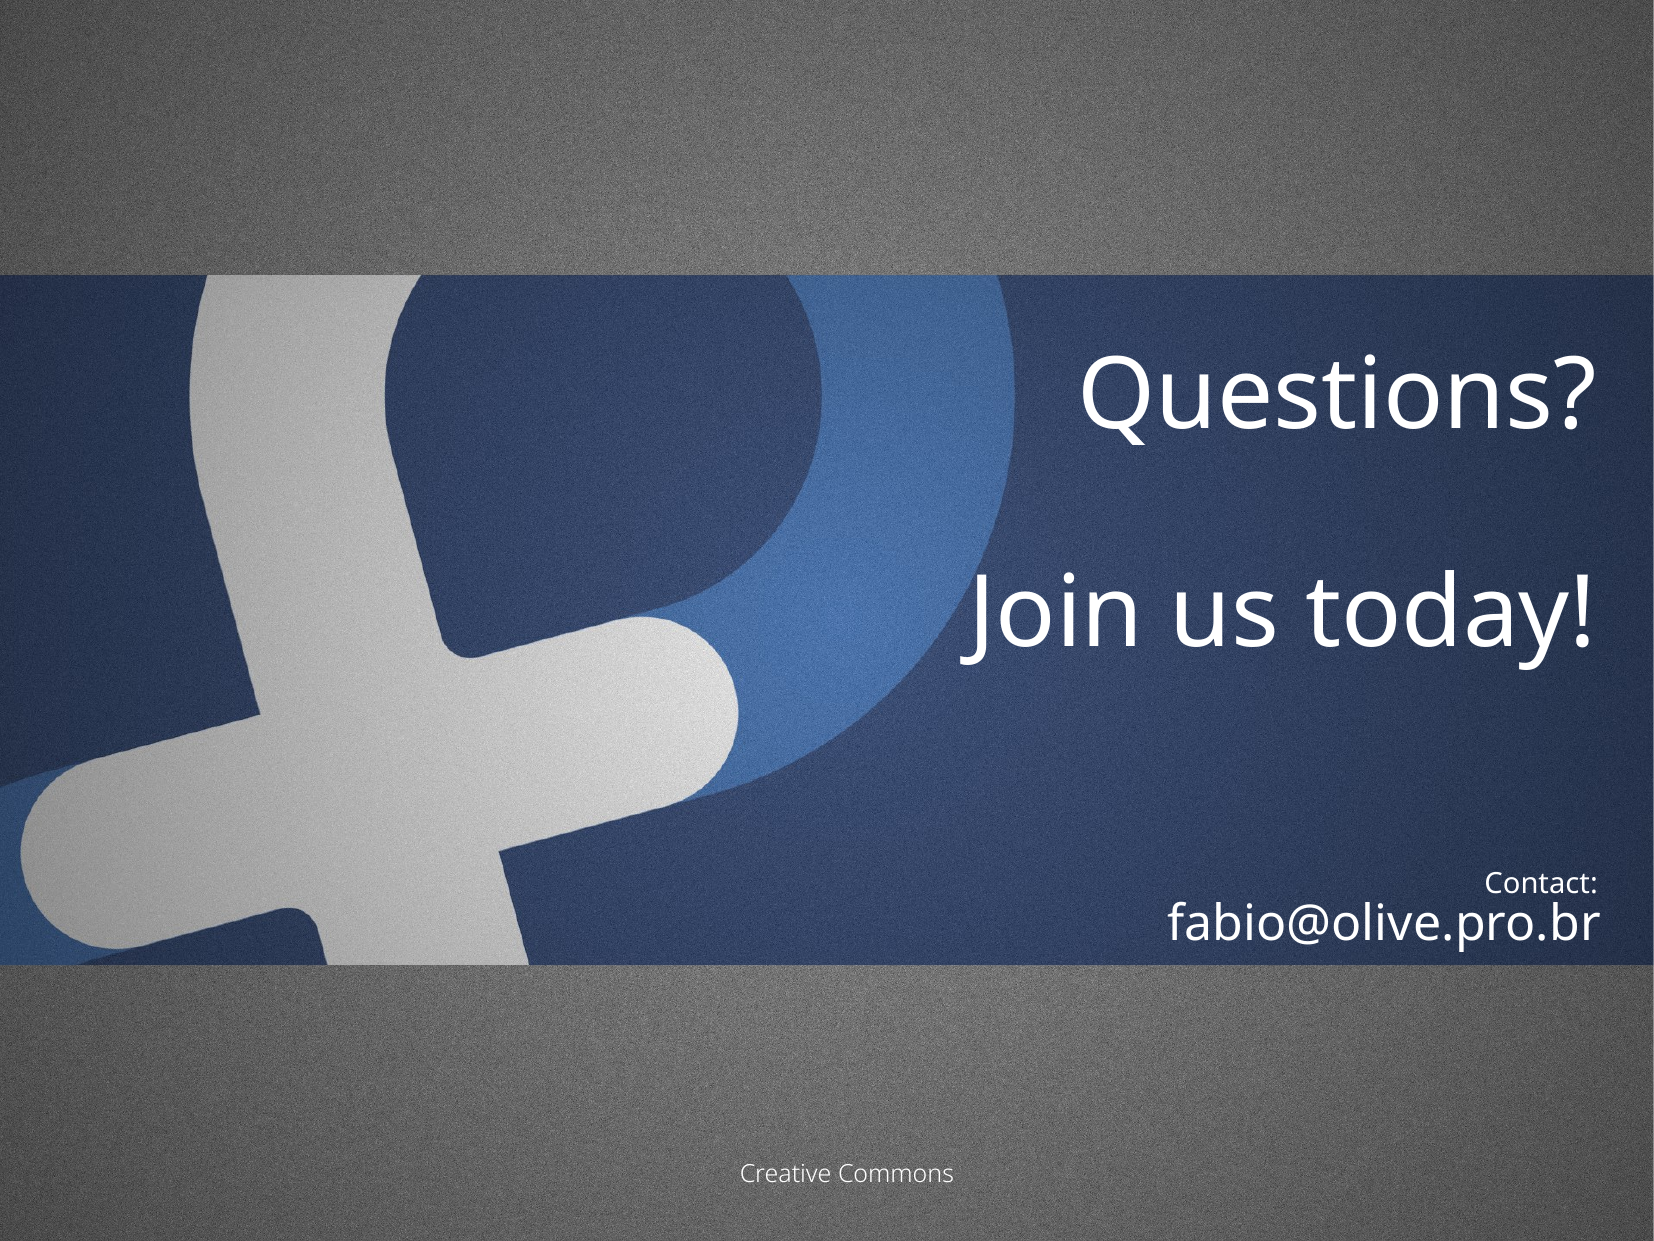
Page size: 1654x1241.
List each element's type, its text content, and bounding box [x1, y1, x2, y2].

title Questions? [22, 333, 1598, 446]
text_box Contact: [77, 854, 1613, 903]
text_box Creative Commons [75, 1126, 1613, 1197]
text_box fabio@olive.pro.br [80, 879, 1616, 951]
title Join us today! [22, 551, 1598, 664]
picture [0, 0, 1654, 1241]
